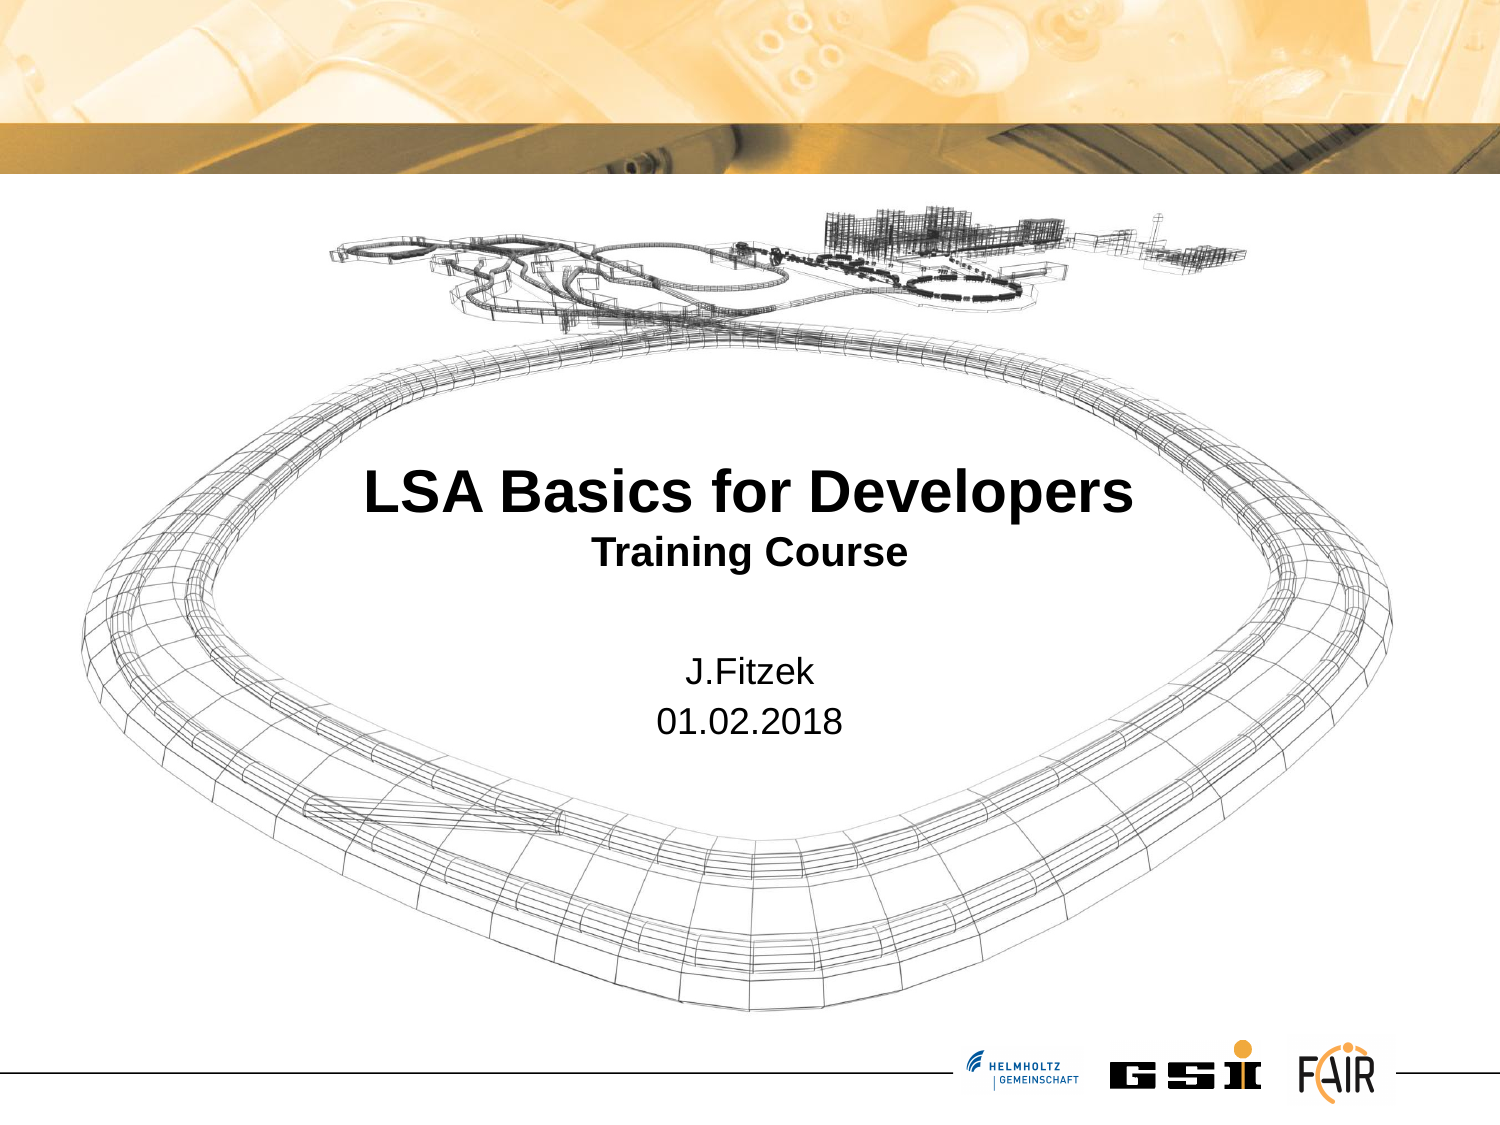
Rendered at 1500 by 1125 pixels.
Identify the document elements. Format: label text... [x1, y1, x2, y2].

picture [70, 184, 1406, 1024]
picture [1287, 1034, 1396, 1106]
picture [961, 1046, 1084, 1095]
picture [0, 0, 1500, 175]
picture [1110, 1040, 1261, 1089]
subtitle LSA Basics for Developers Training Course J.Fitzek 01.02.2018 [227, 444, 1273, 905]
